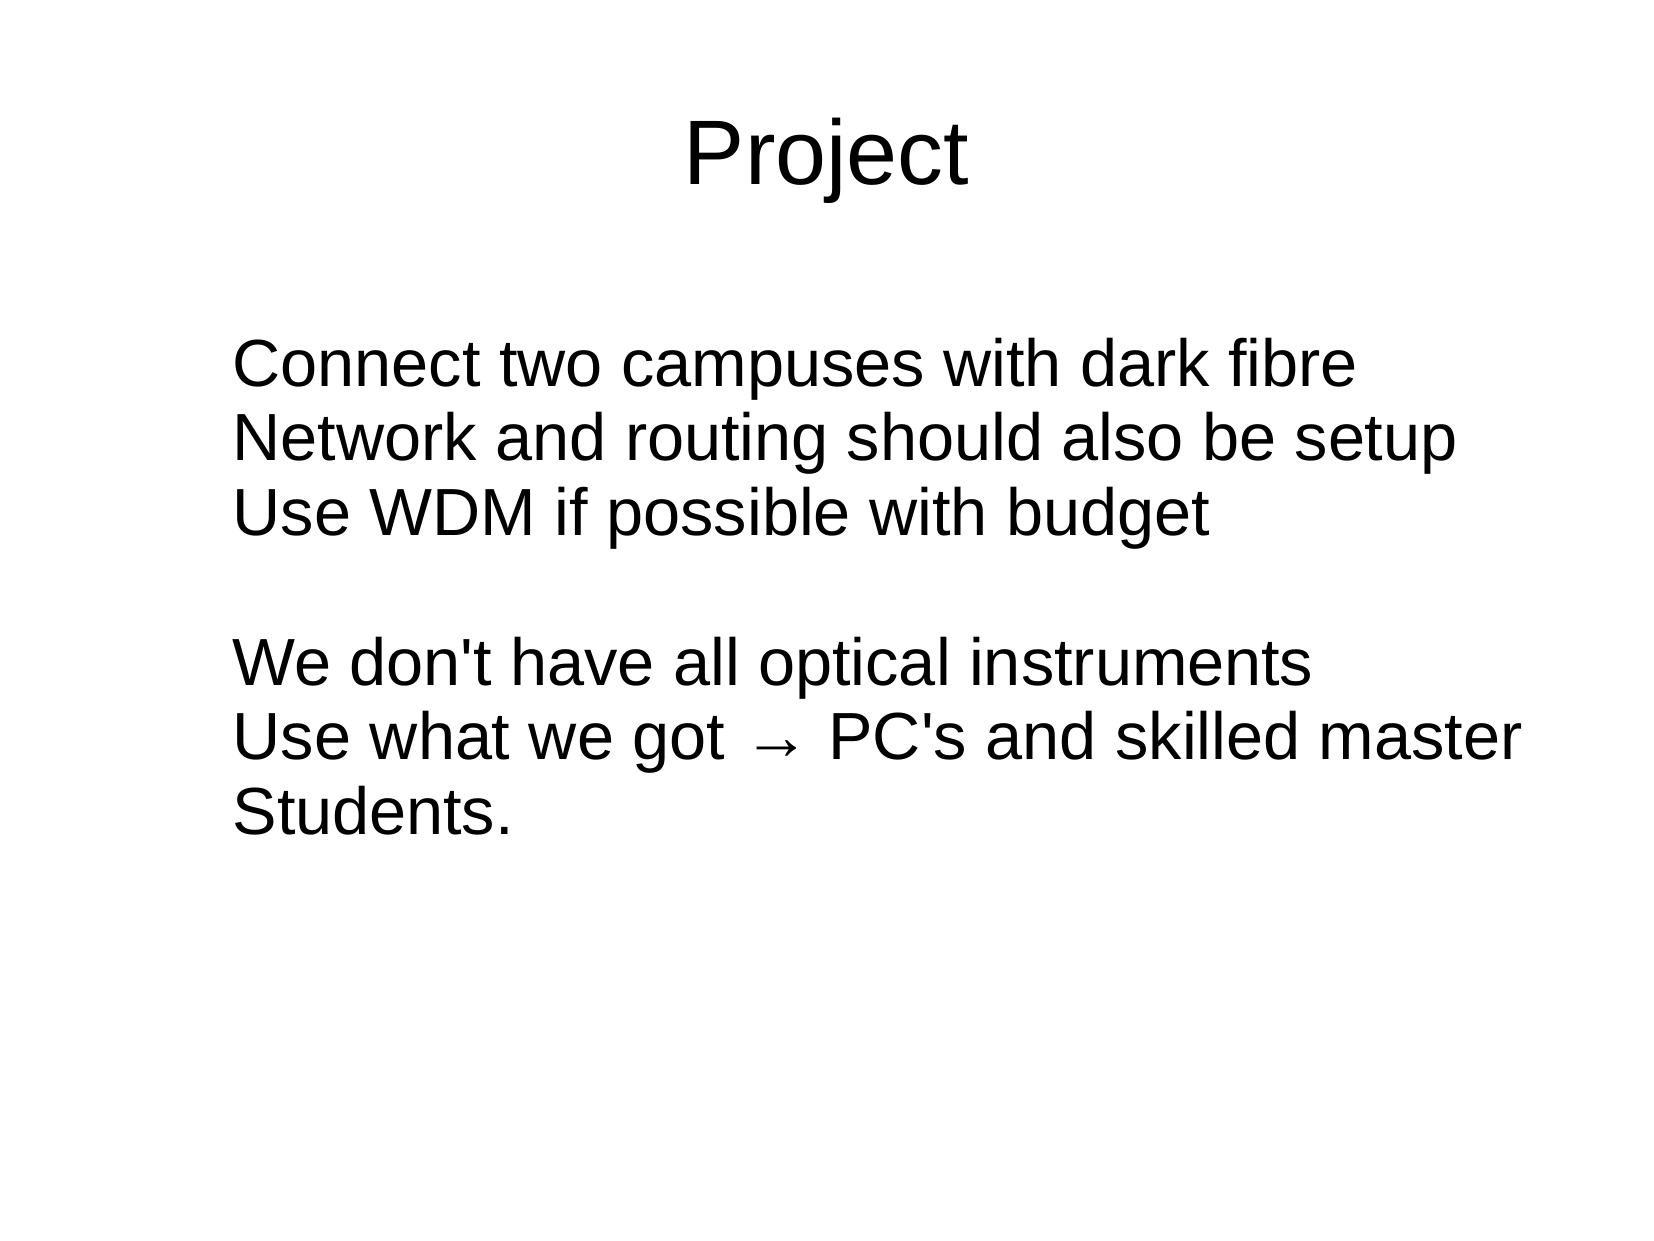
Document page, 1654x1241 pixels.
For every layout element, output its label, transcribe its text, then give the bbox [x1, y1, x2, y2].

subtitle Connect two campuses with dark fibre Network and routing should also be setup Use WDM if possible with budget We don't have all optical instruments Use what we got → PC's and skilled master Students. [82, 284, 1571, 1115]
title Project [82, 56, 1571, 250]
